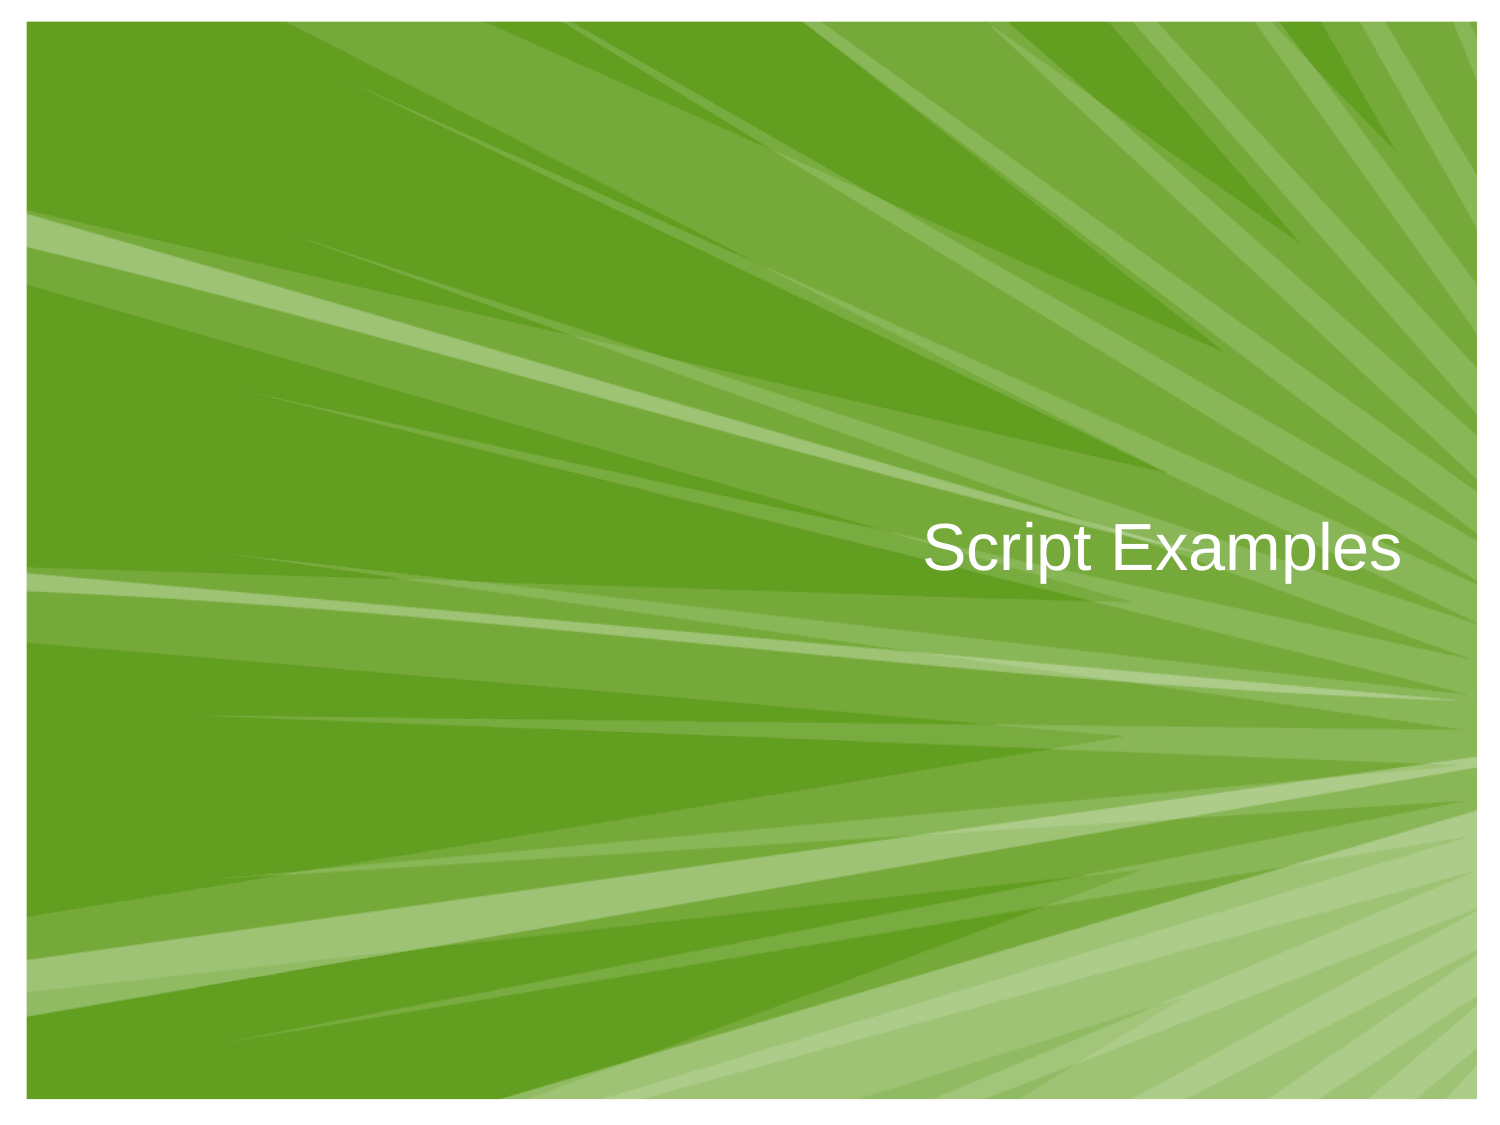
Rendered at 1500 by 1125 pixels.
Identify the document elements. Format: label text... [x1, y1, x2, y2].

title Script Examples [53, 449, 1404, 638]
picture [26, 21, 1479, 1100]
